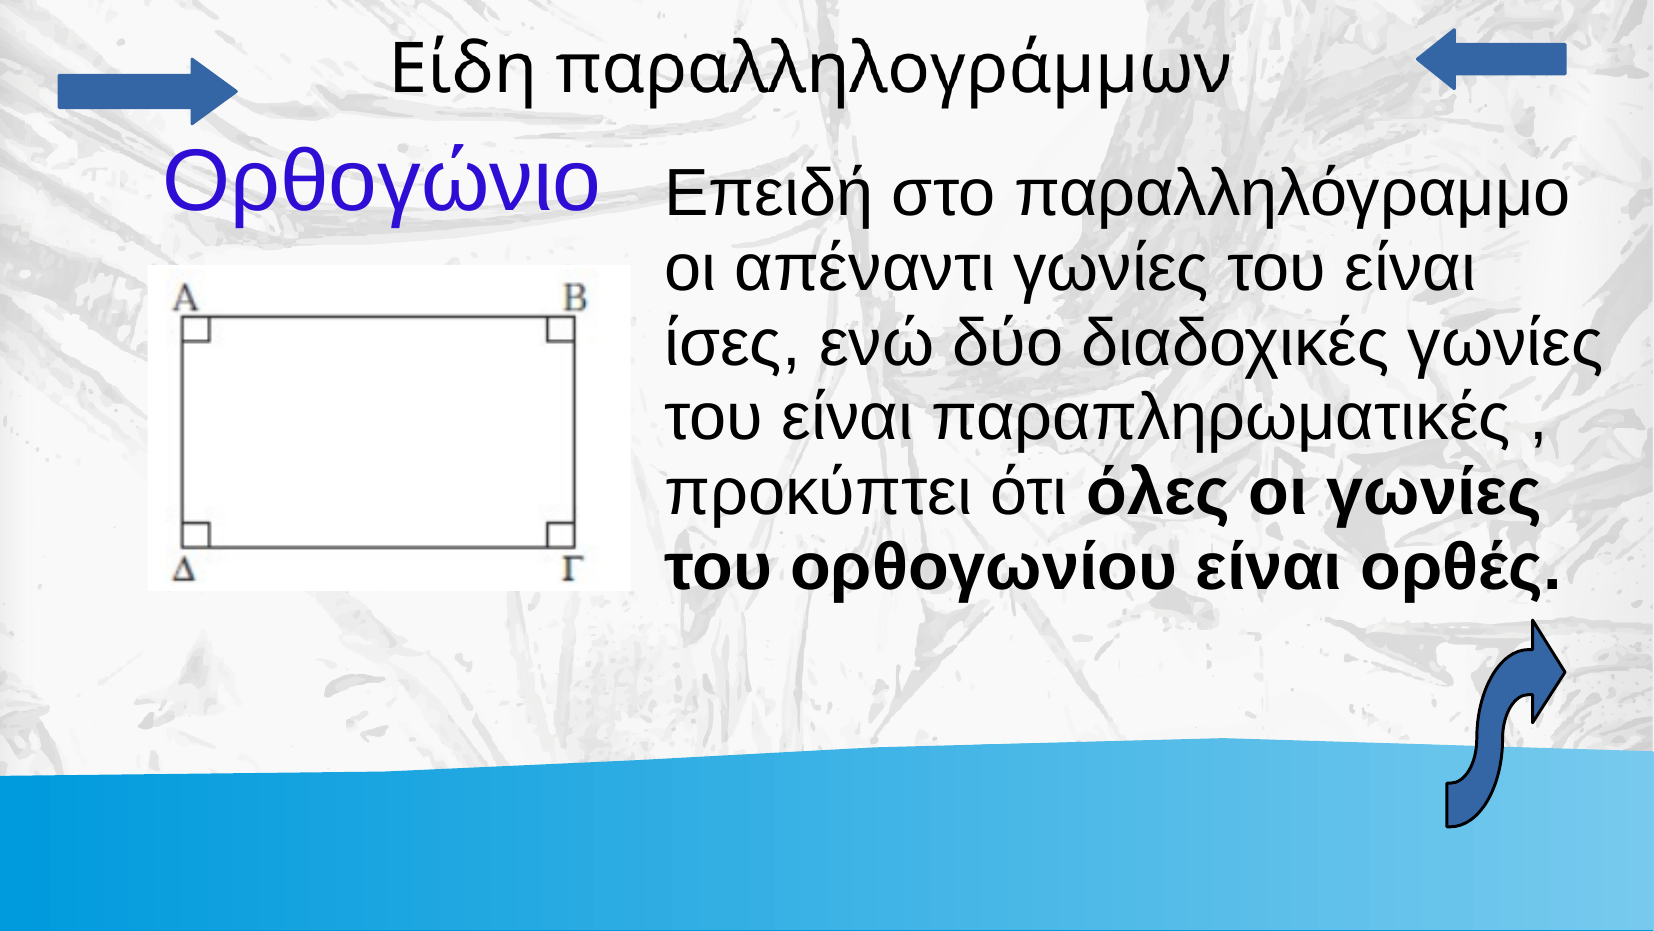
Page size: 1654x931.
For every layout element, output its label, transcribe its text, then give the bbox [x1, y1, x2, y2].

text_box [1446, 620, 1566, 827]
text_box Ορθογώνιο [147, 123, 621, 237]
picture [0, 0, 1654, 775]
text_box [1417, 29, 1566, 89]
text_box Επειδή στο παραλληλόγραμμο οι απέναντι γωνίες του είναι ίσες, ενώ δύο διαδοχικές γωνίες του είναι παραπληρωματικές , προκύπτει ότι όλες οι γωνίες του ορθογωνίου είναι ορθές. [649, 147, 1625, 680]
text_box [59, 59, 237, 124]
